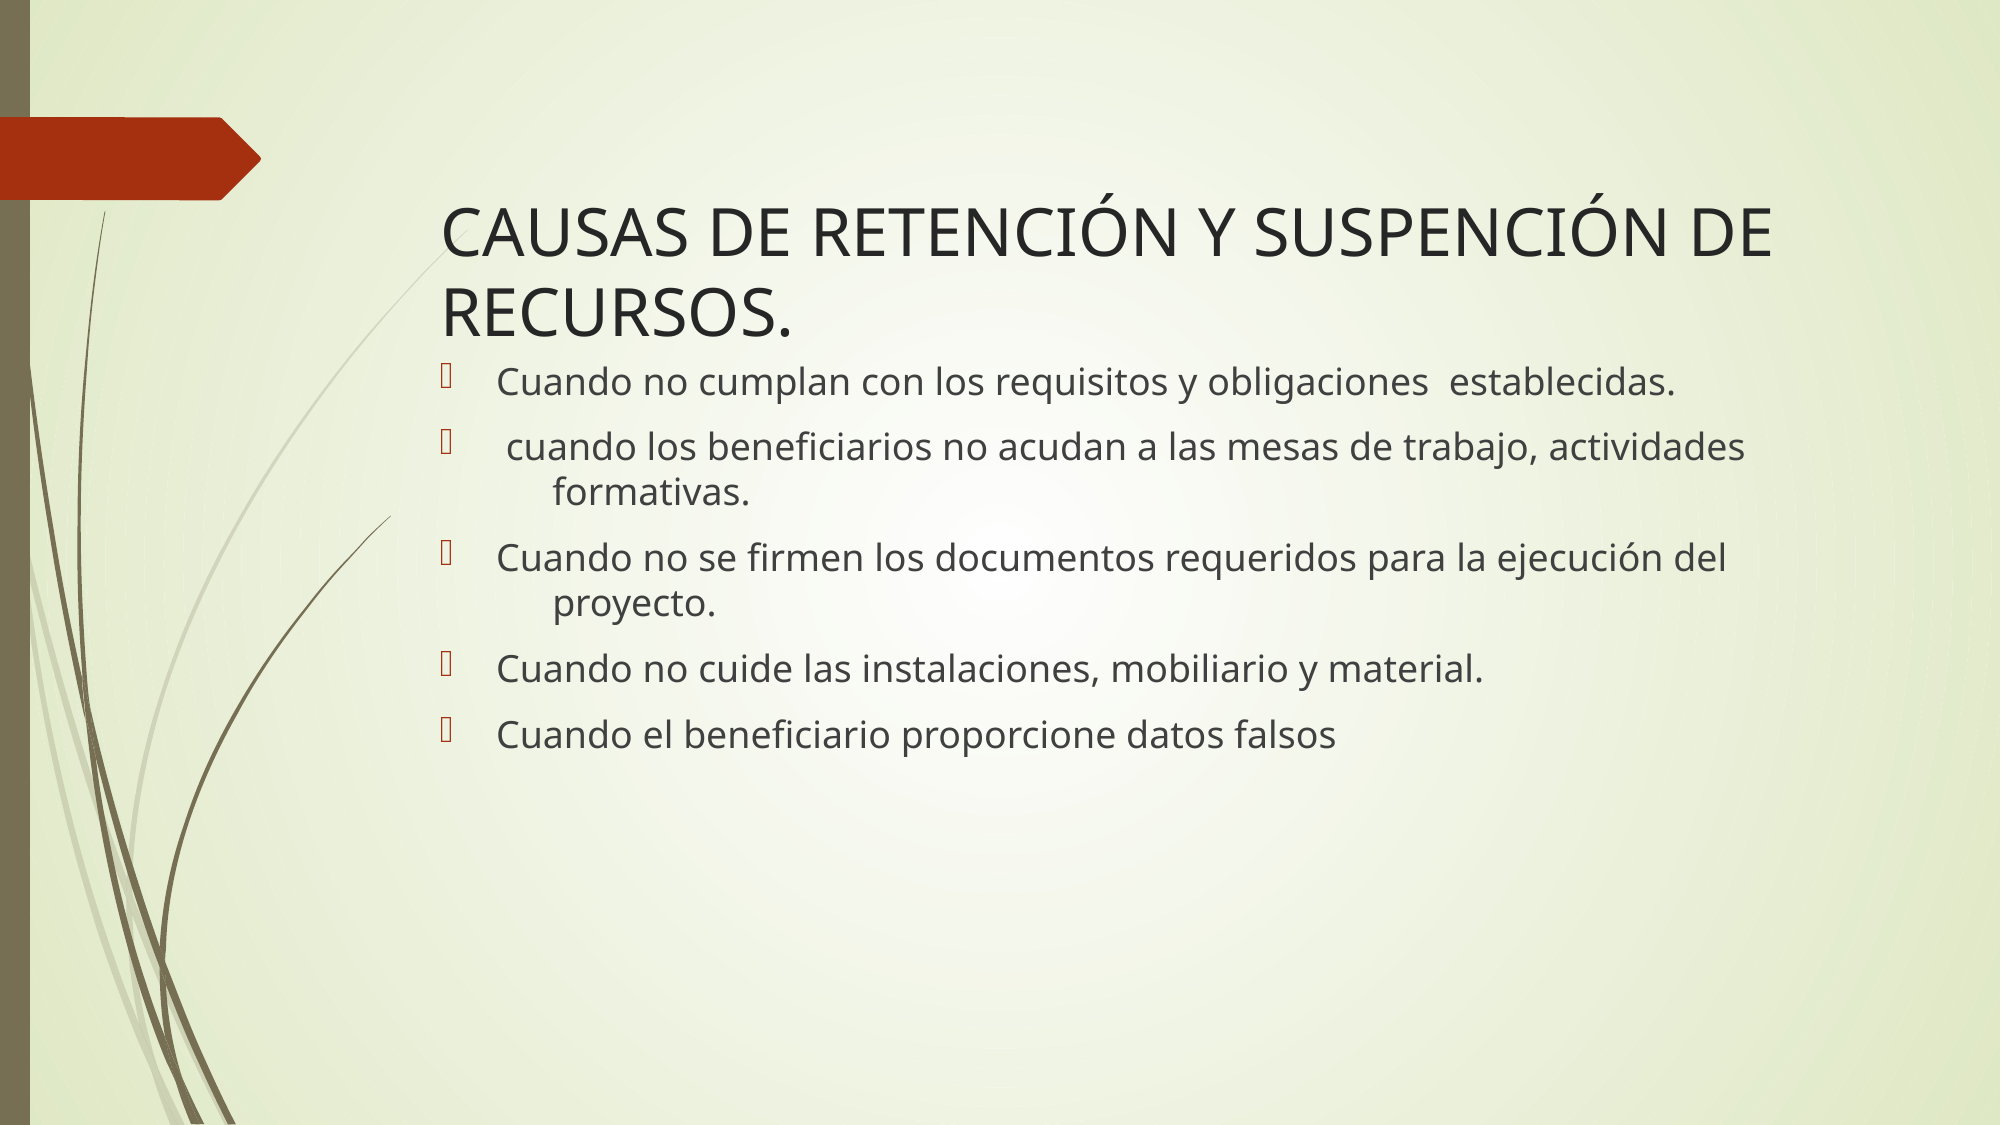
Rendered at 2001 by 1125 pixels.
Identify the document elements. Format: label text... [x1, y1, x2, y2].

list Cuando no cumplan con los requisitos y obligaciones establecidas. cuando los beneficiarios no acudan a las mesas de trabajo, actividades formativas. Cuando no se firmen los documentos requeridos para la ejecución del proyecto. Cuando no cuide las instalaciones, mobiliario y material. Cuando el beneficiario proporcione datos falsos [424, 350, 1888, 970]
title CAUSAS DE RETENCIÓN Y SUSPENCIÓN DE RECURSOS. [425, 102, 1888, 313]
